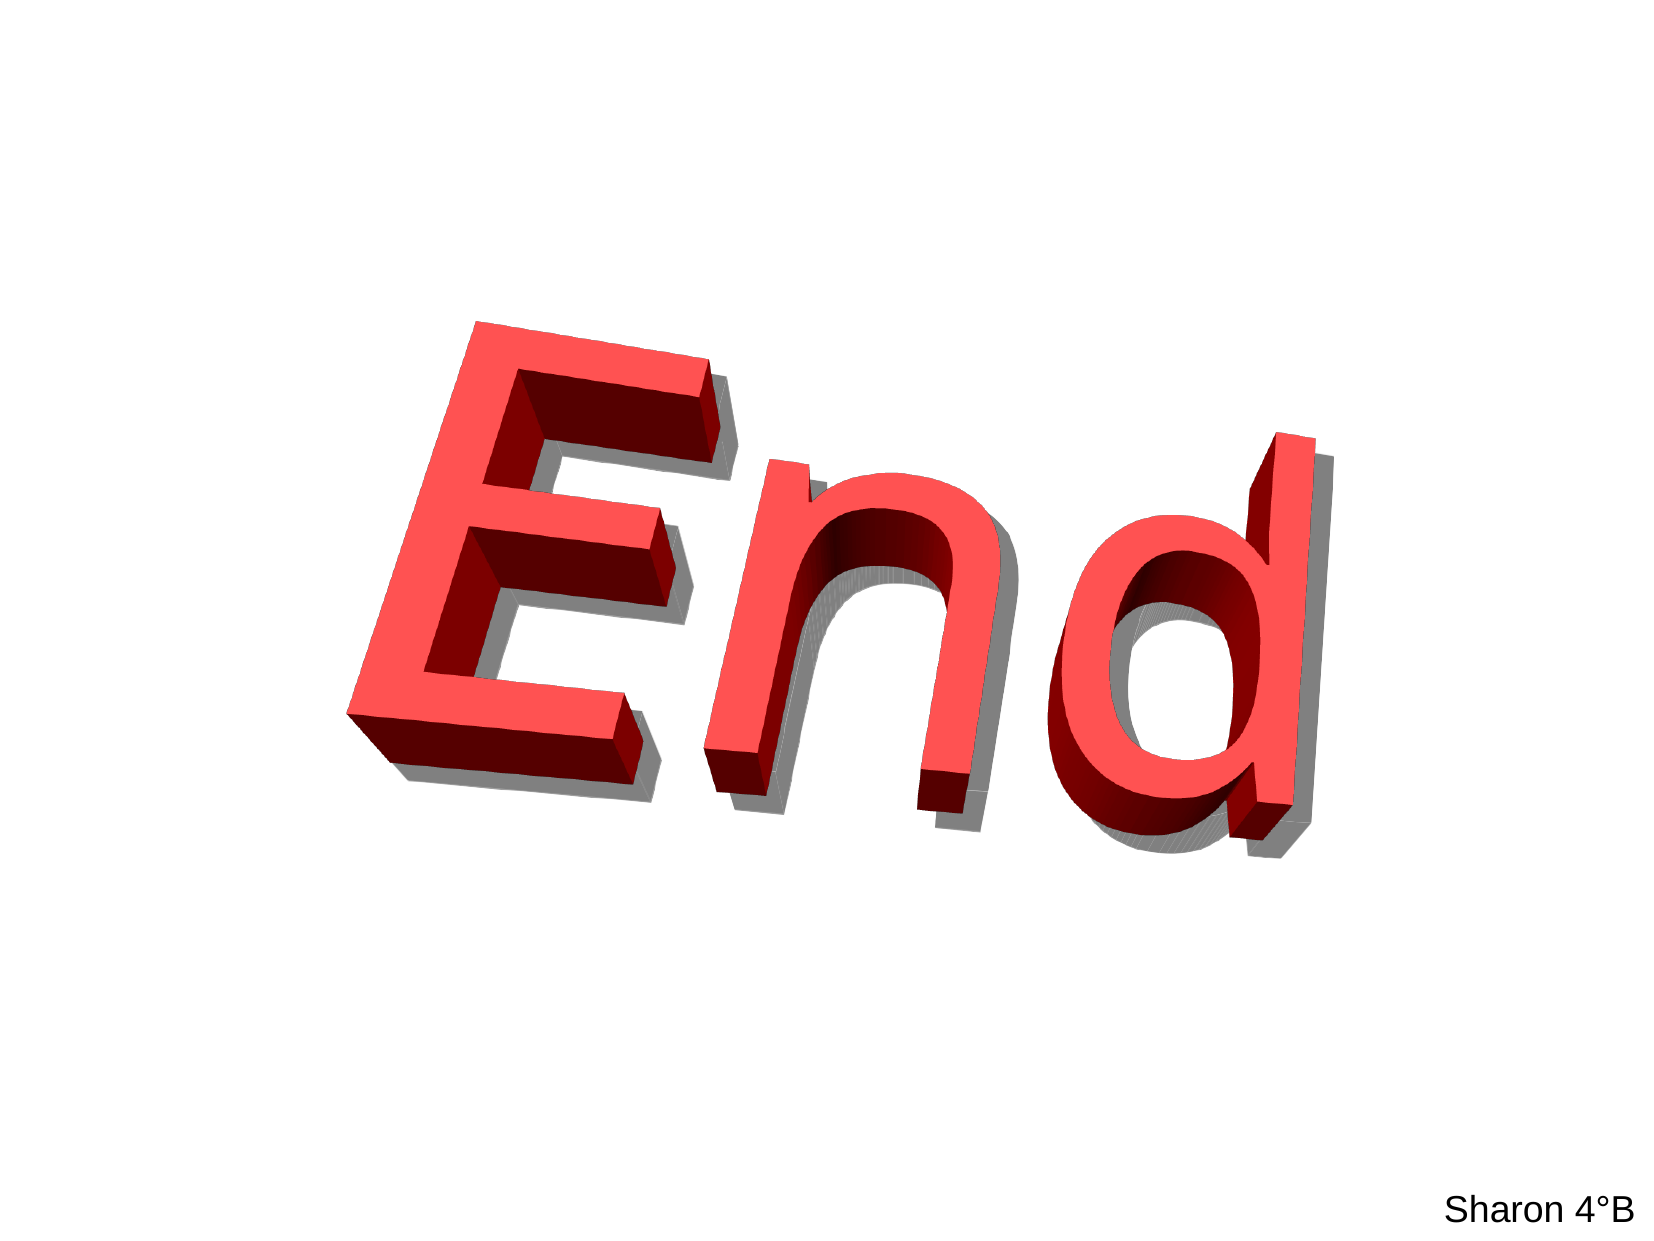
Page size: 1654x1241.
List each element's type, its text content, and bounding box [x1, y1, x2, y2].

text_box Sharon 4°B [1429, 1181, 1651, 1238]
